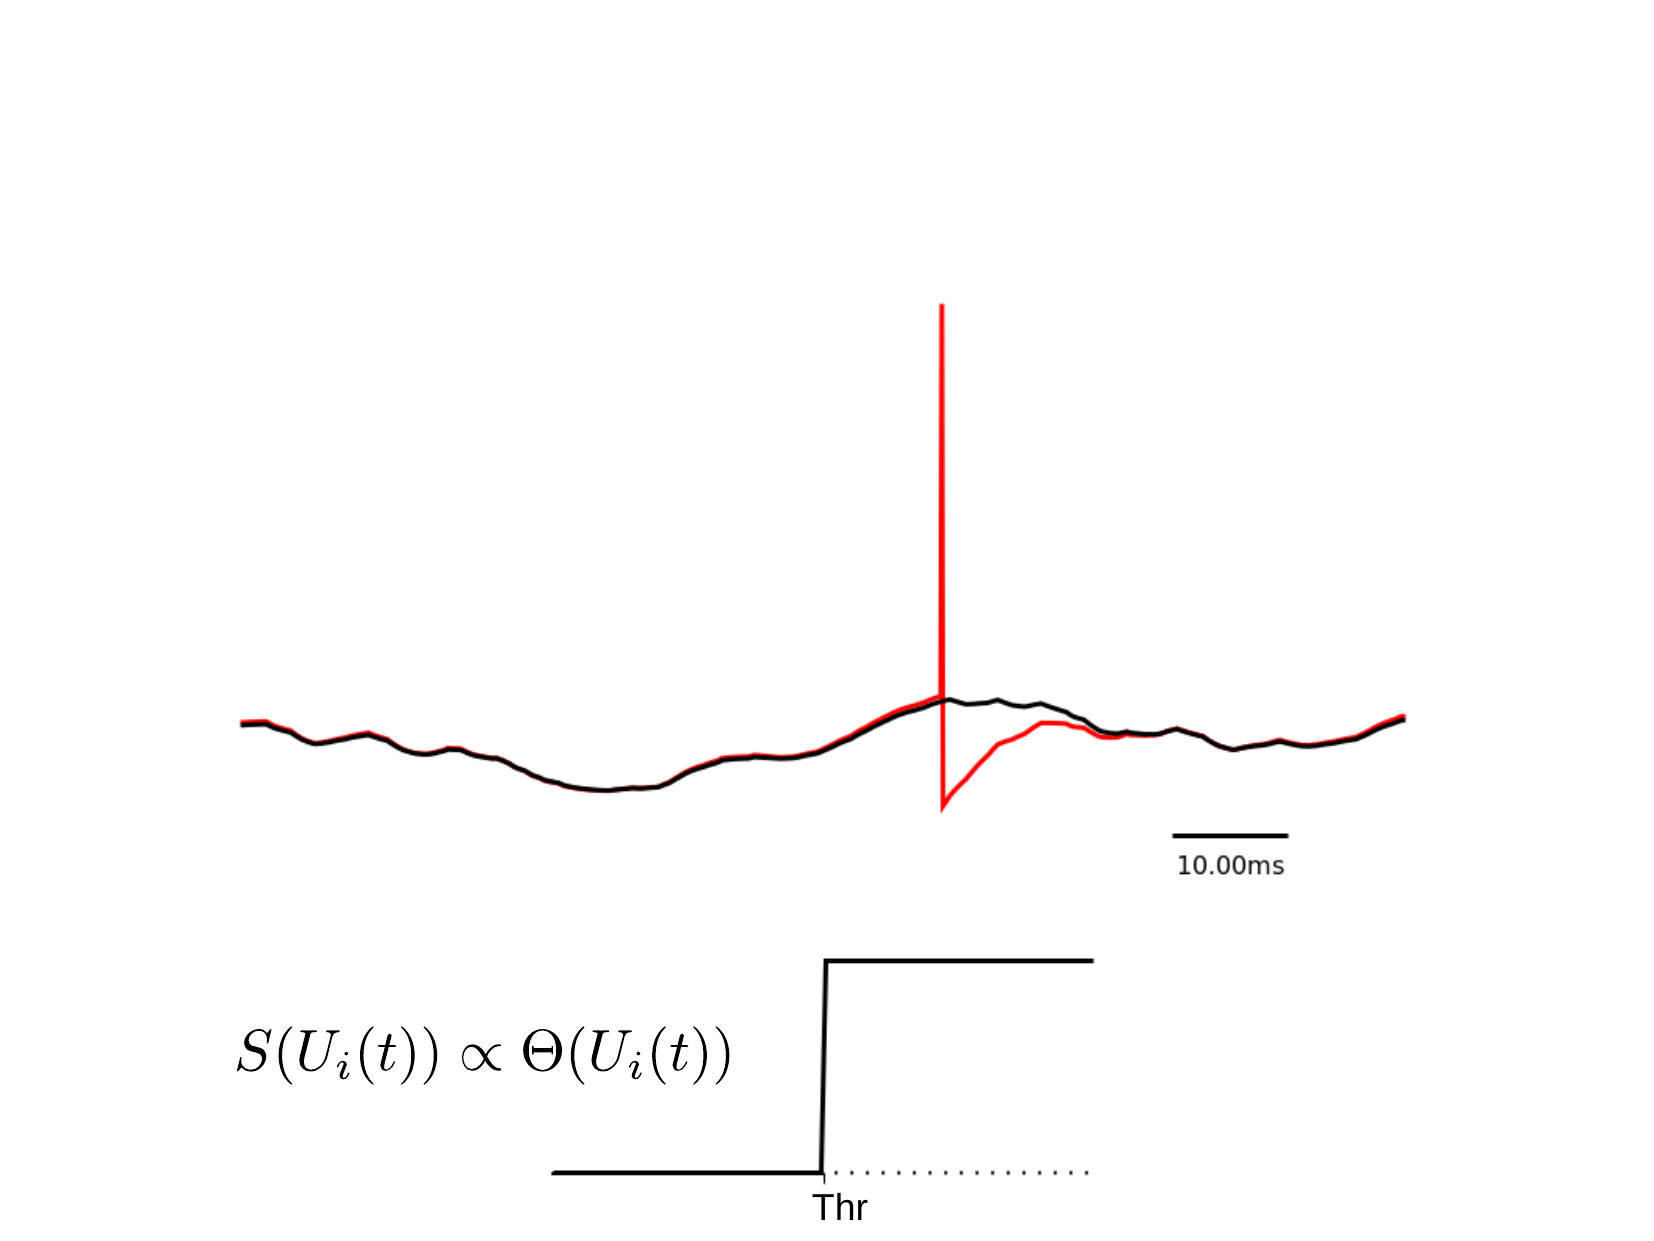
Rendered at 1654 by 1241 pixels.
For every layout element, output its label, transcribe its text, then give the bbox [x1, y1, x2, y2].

text_box [233, 1026, 736, 1085]
picture [514, 929, 1140, 1241]
picture [201, 272, 1452, 898]
text_box Thr [690, 1185, 991, 1231]
